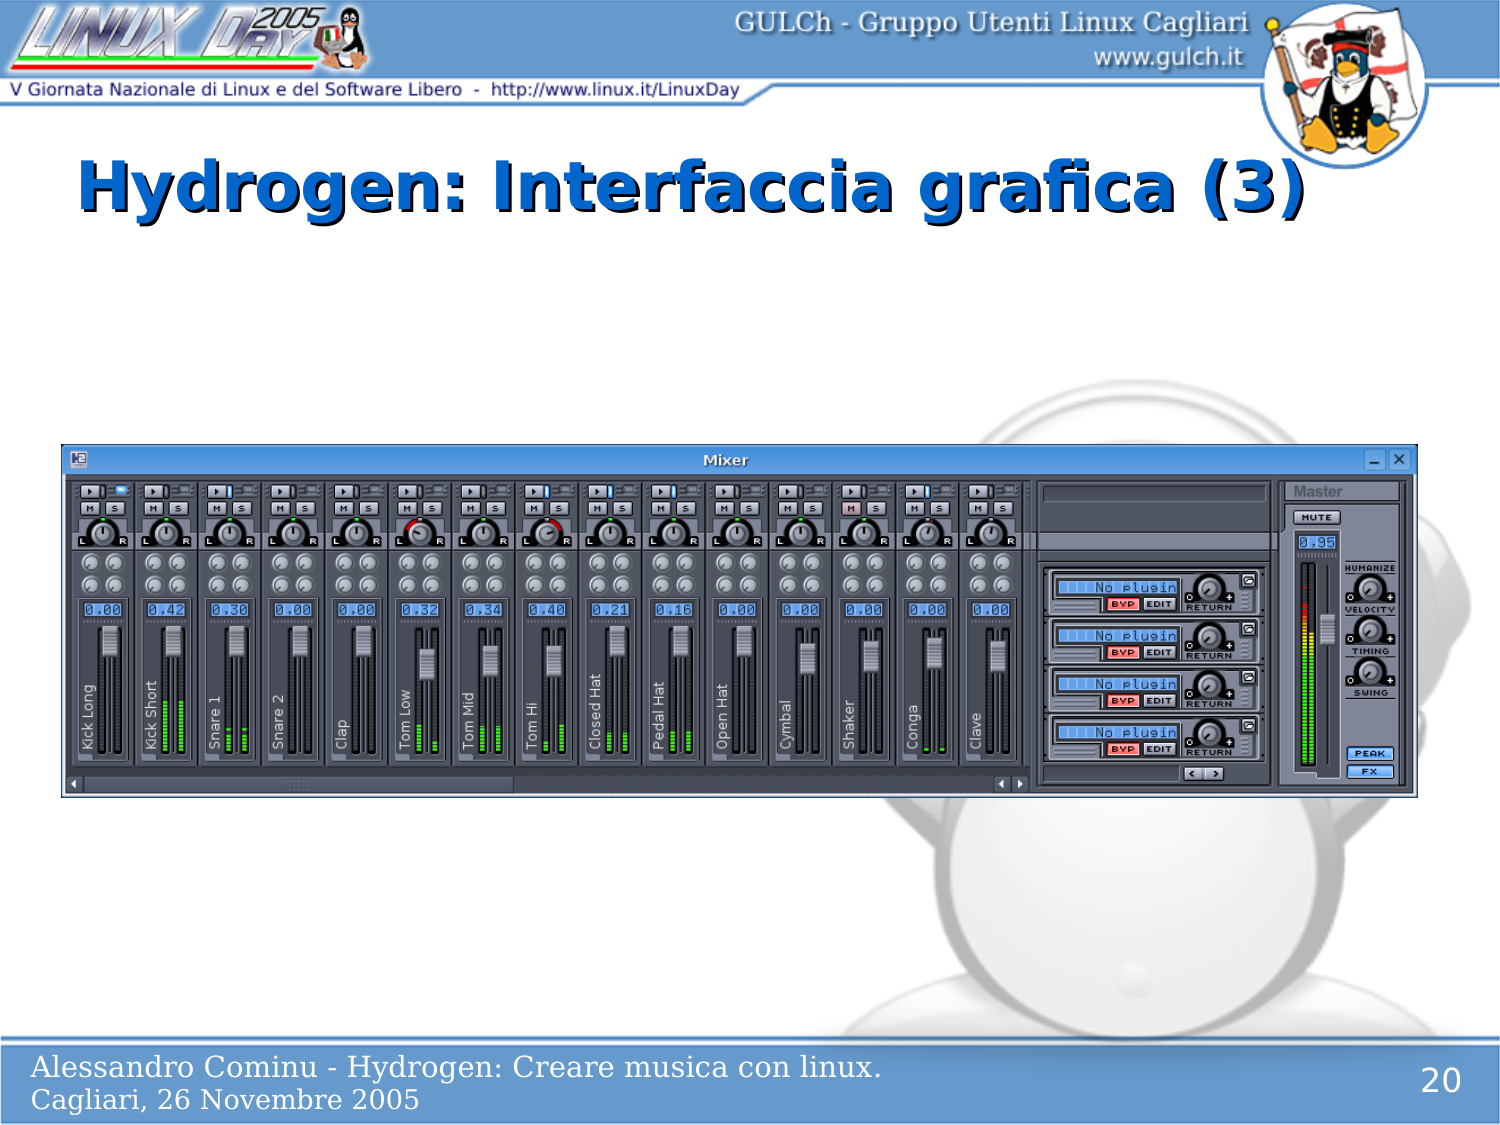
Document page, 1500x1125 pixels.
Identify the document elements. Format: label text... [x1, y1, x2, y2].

title Hydrogen: Interfaccia grafica (3) [75, 148, 1477, 227]
picture [759, 1063, 767, 1076]
picture [0, 0, 1500, 1125]
